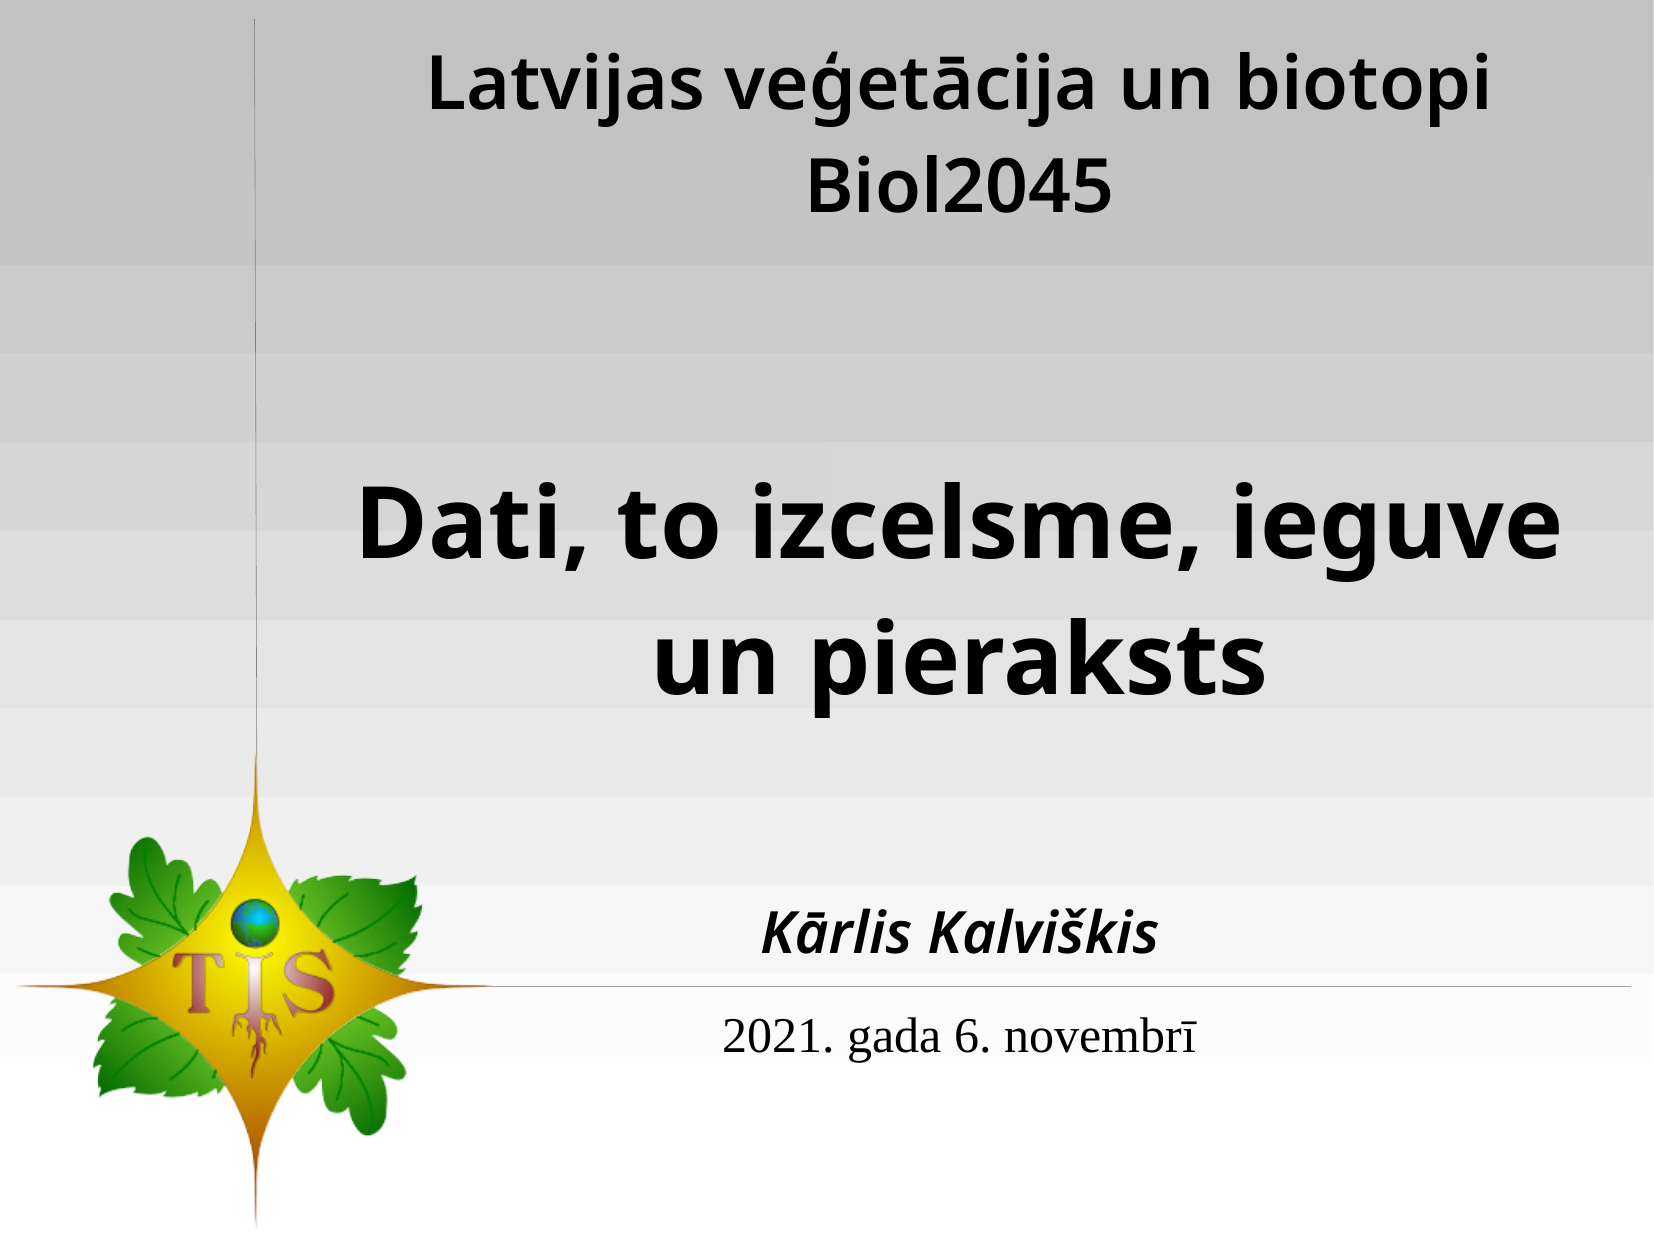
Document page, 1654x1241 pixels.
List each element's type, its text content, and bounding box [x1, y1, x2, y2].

picture [0, 0, 1654, 1241]
text_box 2021. gada 6. novembrī [712, 1008, 1207, 1064]
title Dati, to izcelsme, ieguve un pieraksts [295, 314, 1625, 861]
text_box Kārlis Kalviškis [517, 900, 1403, 971]
